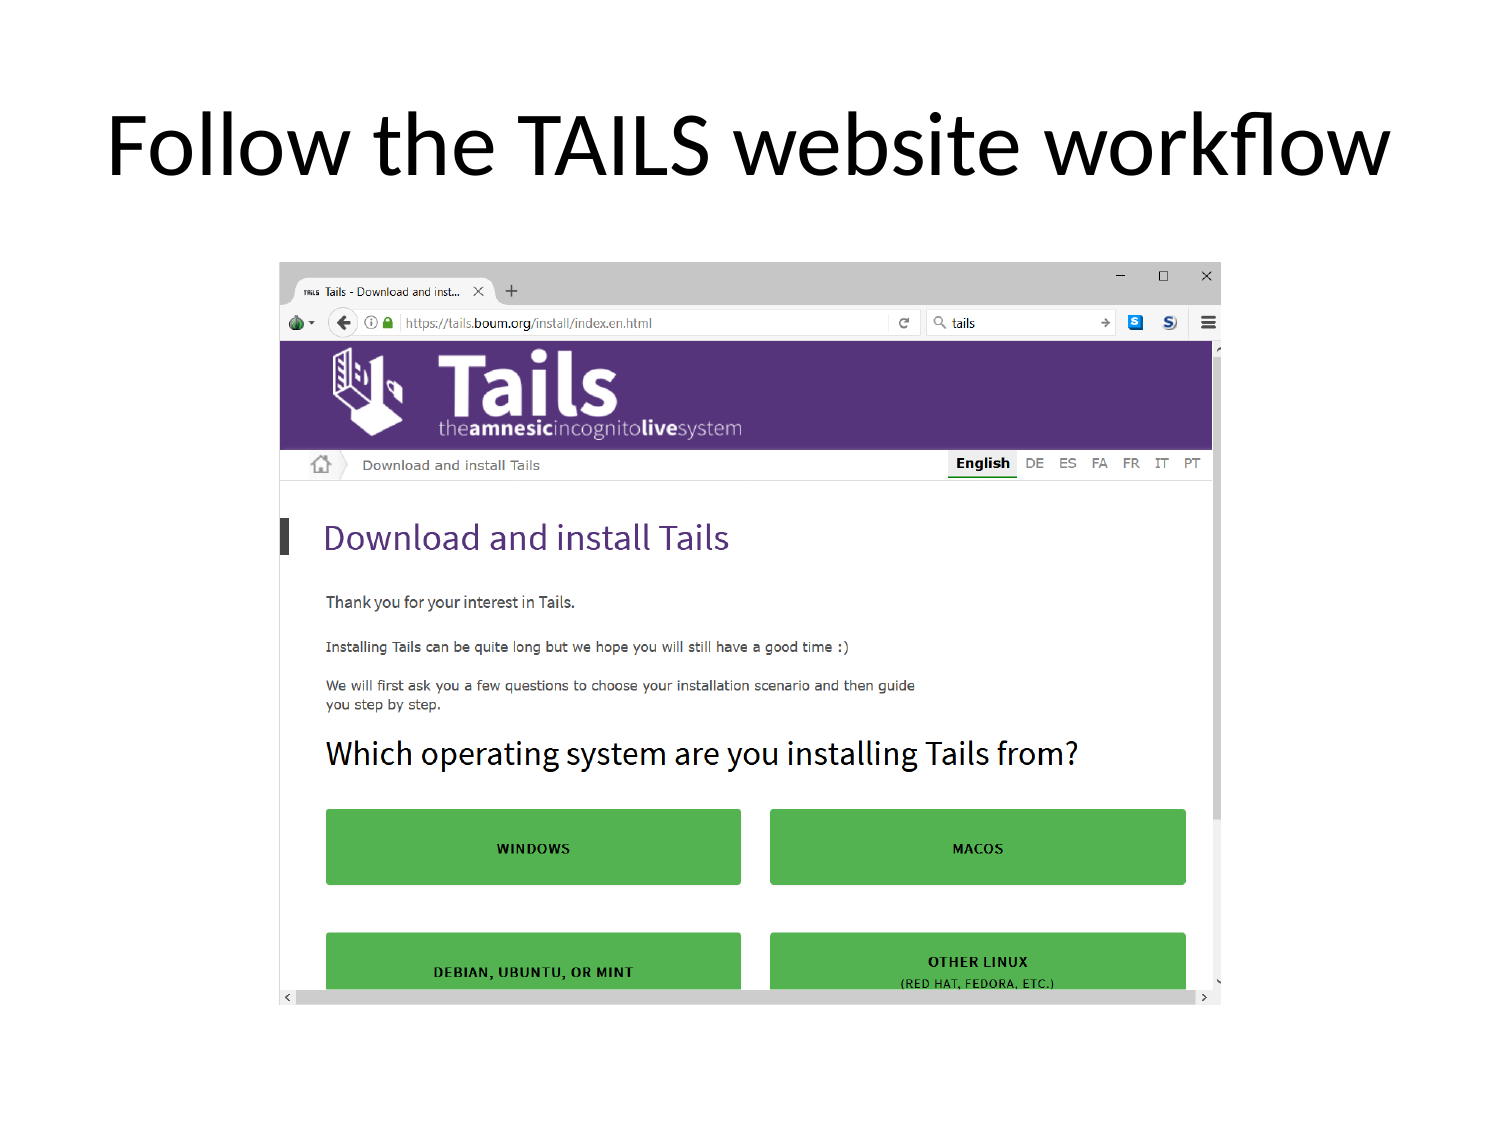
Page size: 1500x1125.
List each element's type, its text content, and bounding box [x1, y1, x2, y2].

picture [279, 262, 1221, 1005]
title Follow the TAILS website workflow [75, 45, 1426, 233]
